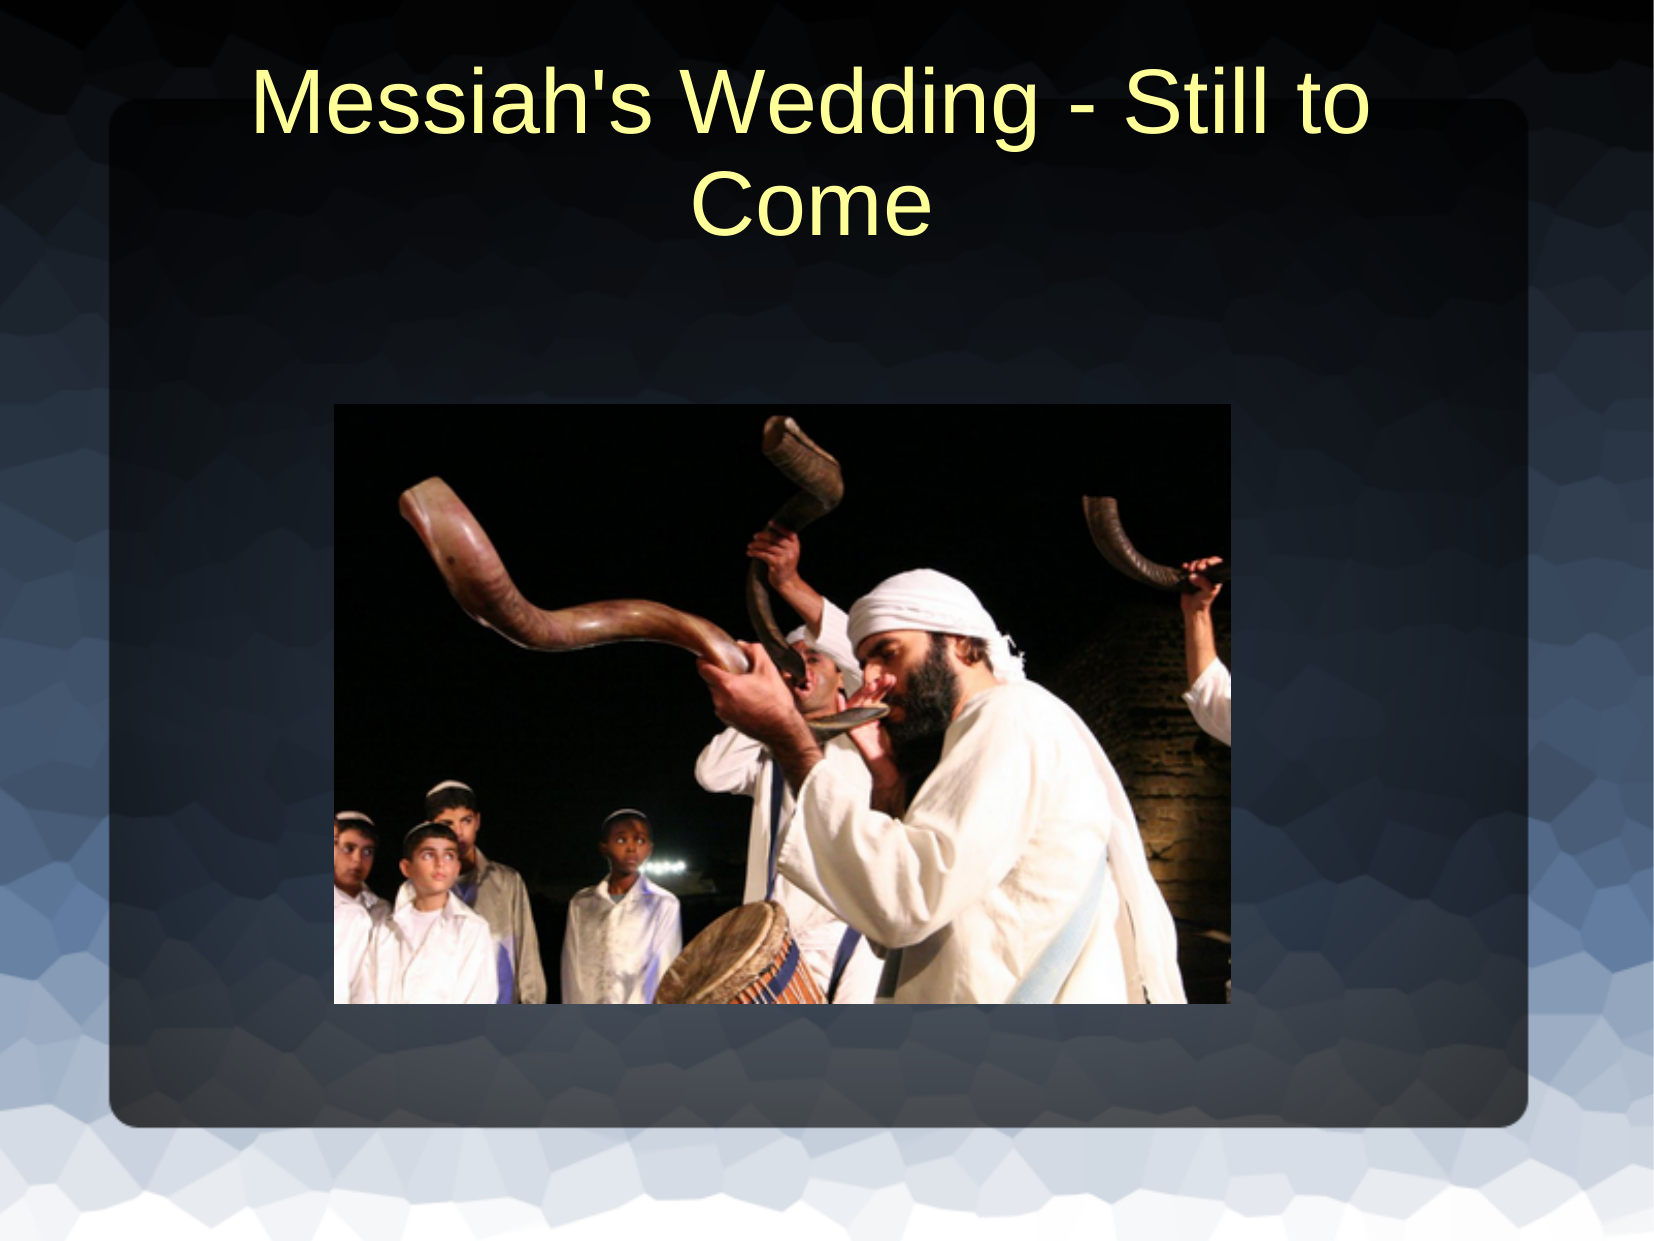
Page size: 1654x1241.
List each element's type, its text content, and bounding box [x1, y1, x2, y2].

picture [0, 0, 1654, 1241]
title Messiah's Wedding - Still to Come [118, 49, 1506, 257]
